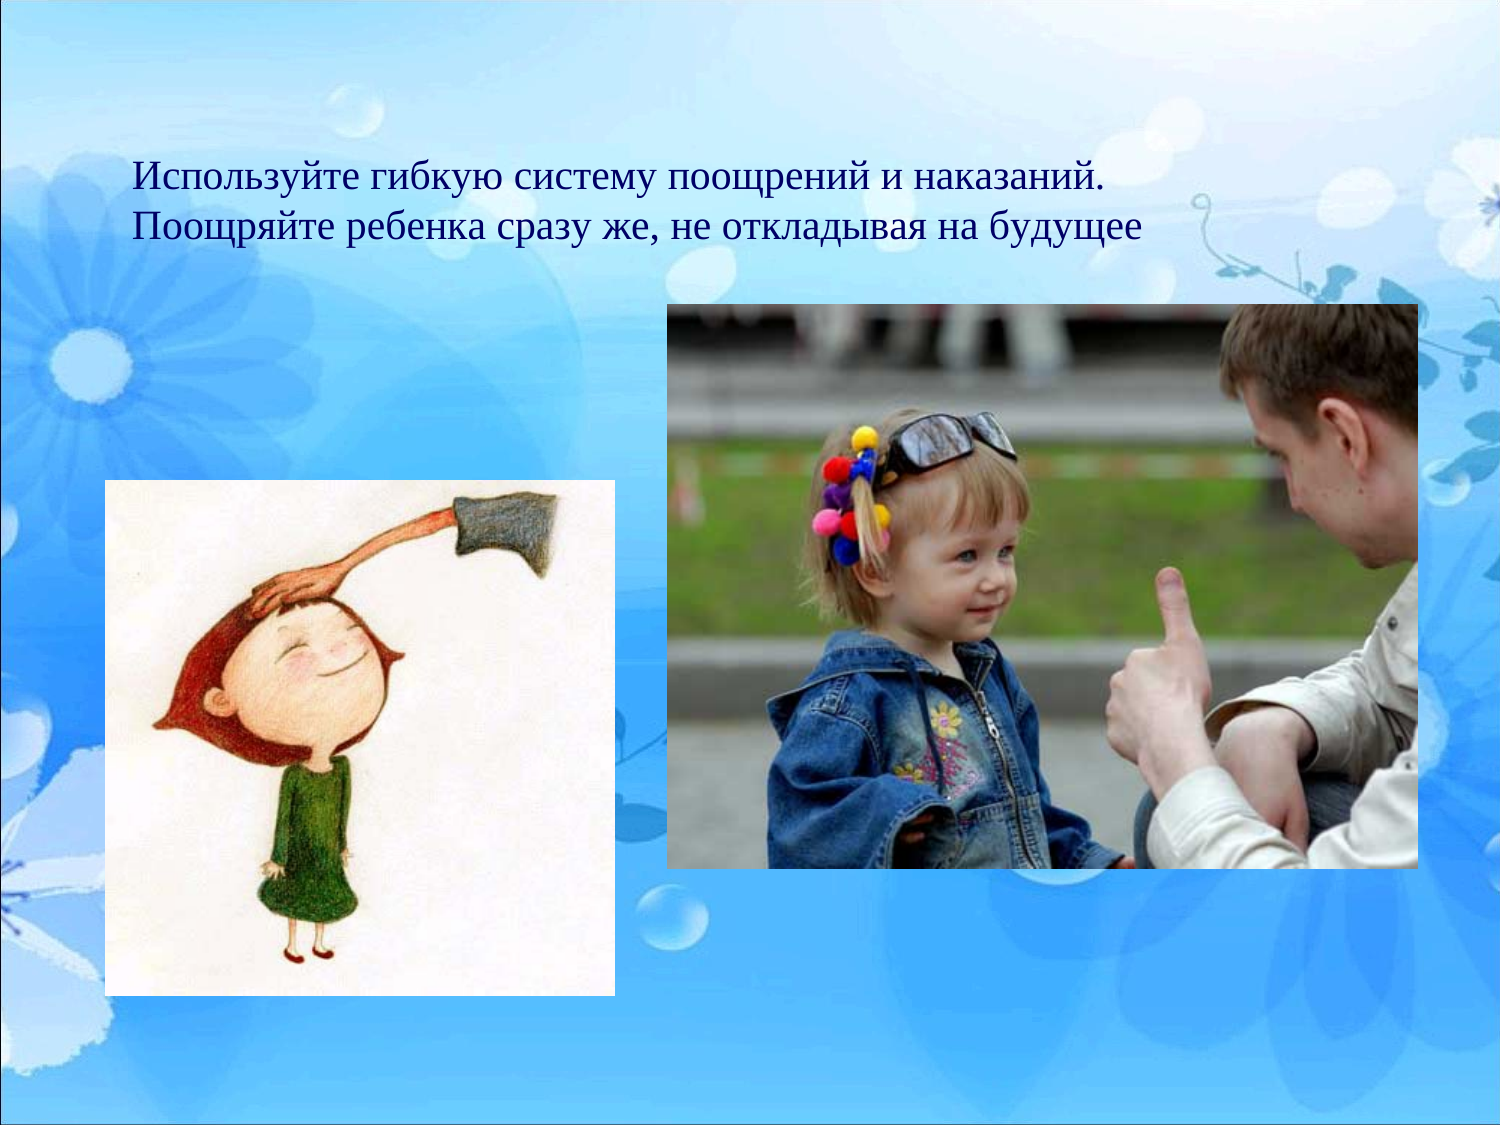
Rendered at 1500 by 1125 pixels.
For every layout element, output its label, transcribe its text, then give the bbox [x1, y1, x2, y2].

text_box Используйте гибкую систему поощрений и наказаний. Поощряйте ребенка сразу же, не откладывая на будущее [117, 140, 1372, 257]
picture [0, 0, 1500, 1125]
